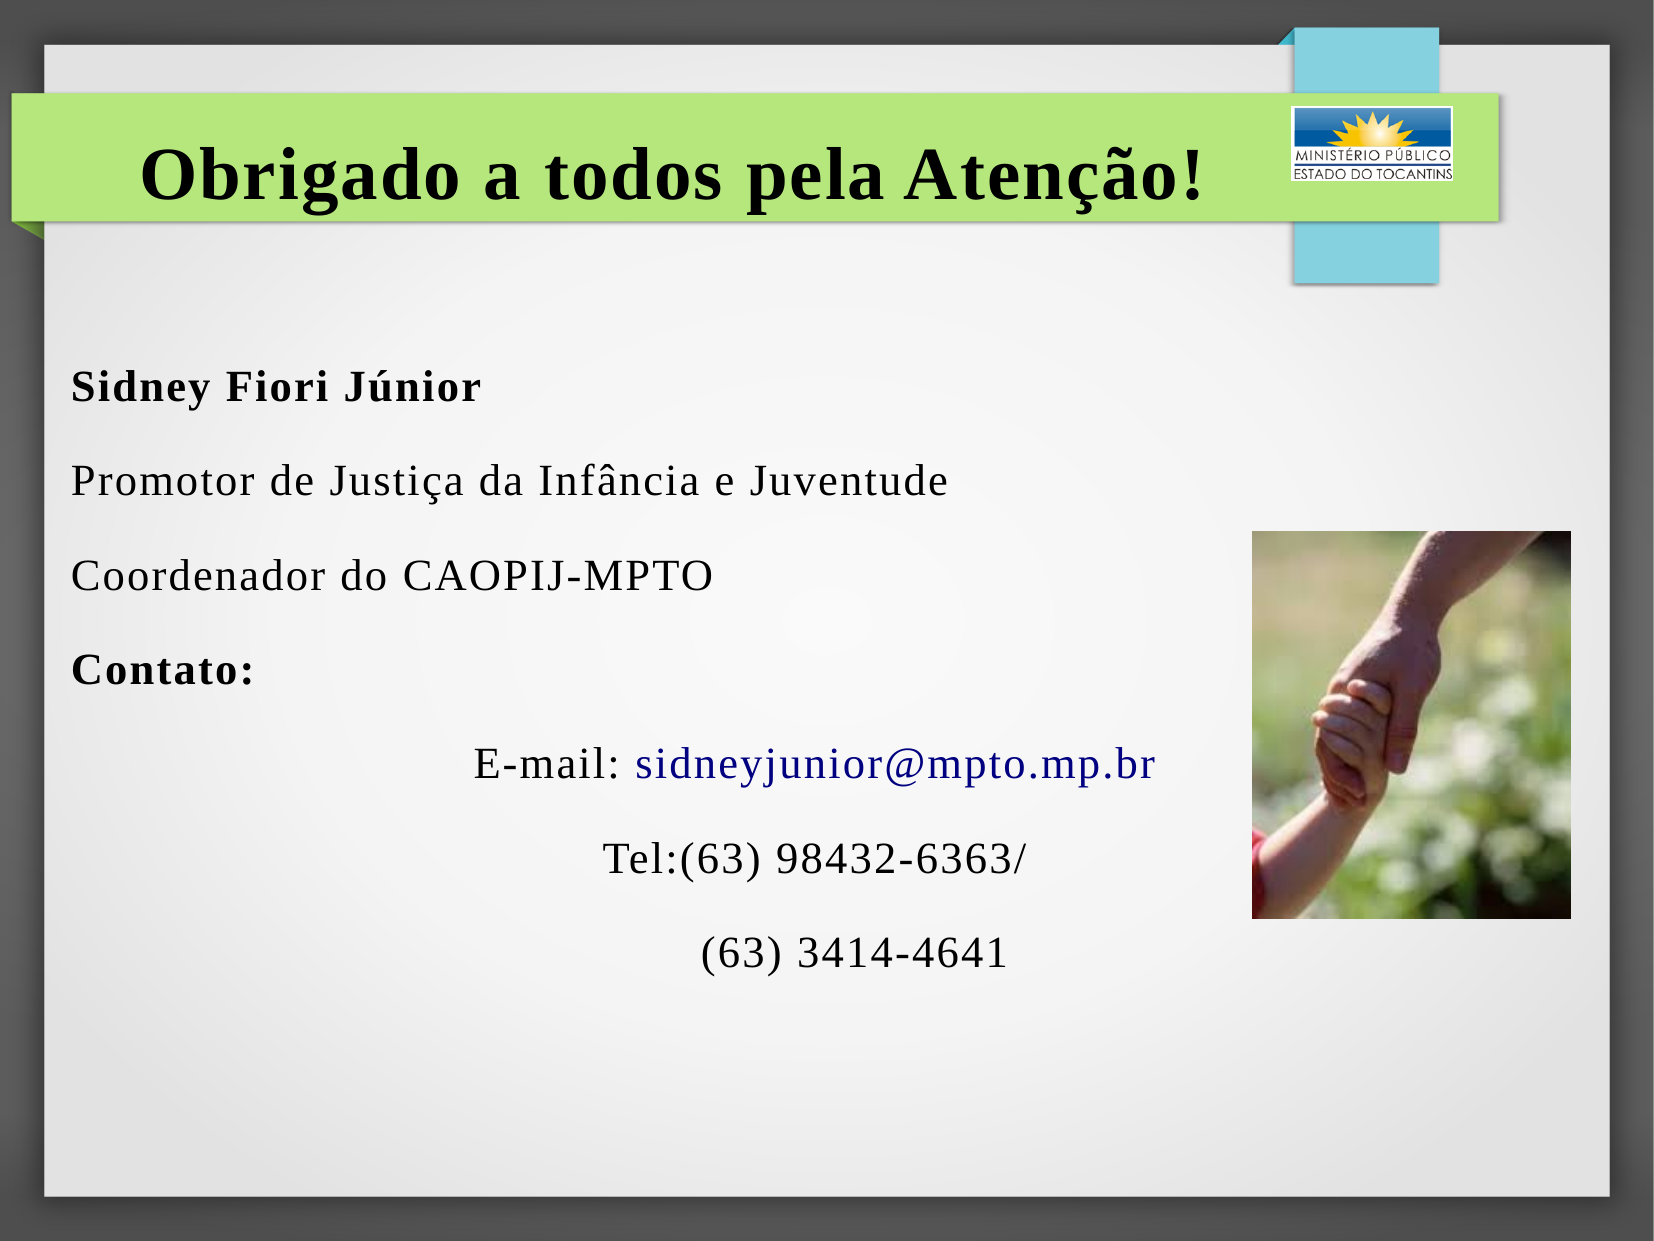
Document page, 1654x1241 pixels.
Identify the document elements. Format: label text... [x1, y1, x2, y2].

list Sidney Fiori Júnior Promotor de Justiça da Infância e Juventude Coordenador do CAOPIJ-MPTO Contato: E-mail: sidneyjunior@mpto.mp.br Tel:(63) 98432-6363/ (63) 3414-4641 [70, 261, 1560, 981]
picture [0, 0, 1654, 1241]
title Obrigado a todos pela Atenção! [82, 94, 1264, 213]
